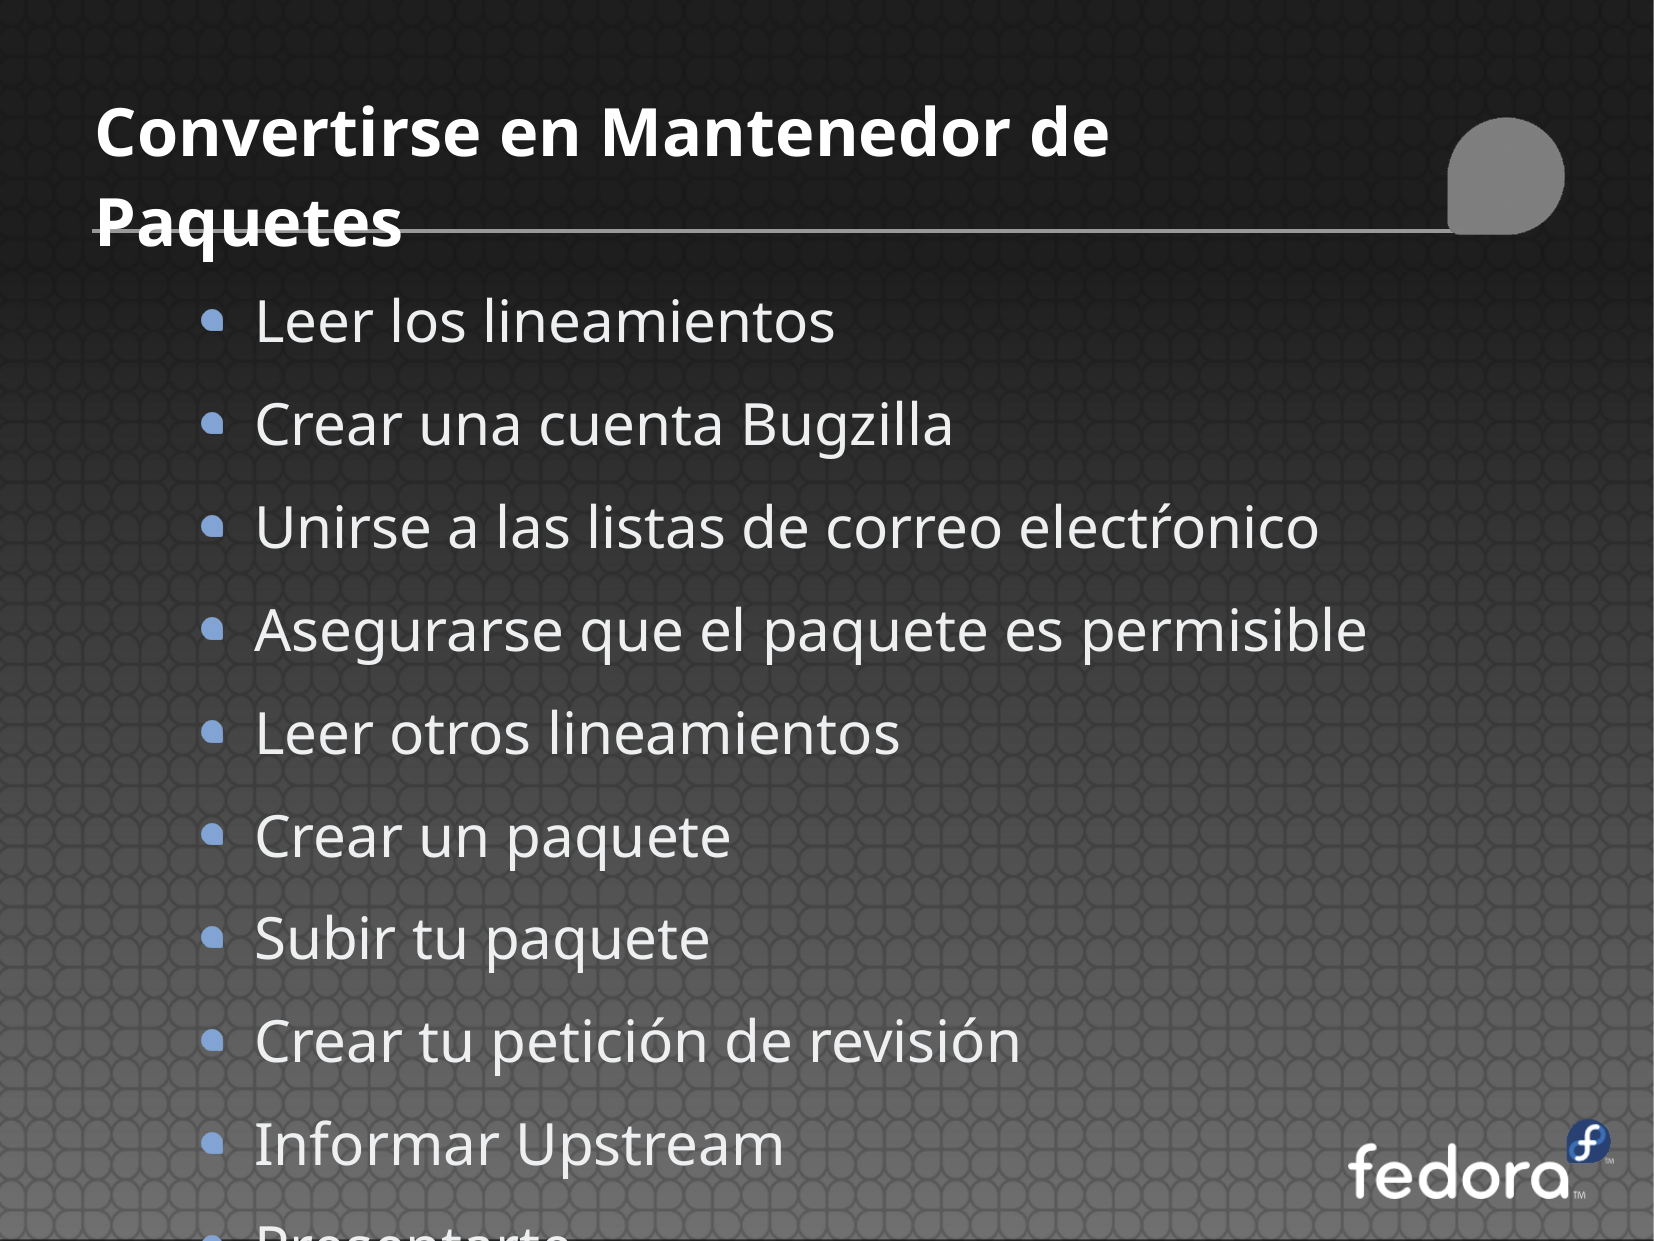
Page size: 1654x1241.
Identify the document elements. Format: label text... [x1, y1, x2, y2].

picture [0, 0, 1654, 1241]
picture [265, 1231, 281, 1241]
list Leer los lineamientos Crear una cuenta Bugzilla Unirse a las listas de correo electŕonico Asegurarse que el paquete es permisible Leer otros lineamientos Crear un paquete Subir tu paquete Crear tu petición de revisión Informar Upstream Presentarte [112, 280, 1501, 1171]
title Convertirse en Mantenedor de Paquetes [94, 100, 1426, 251]
